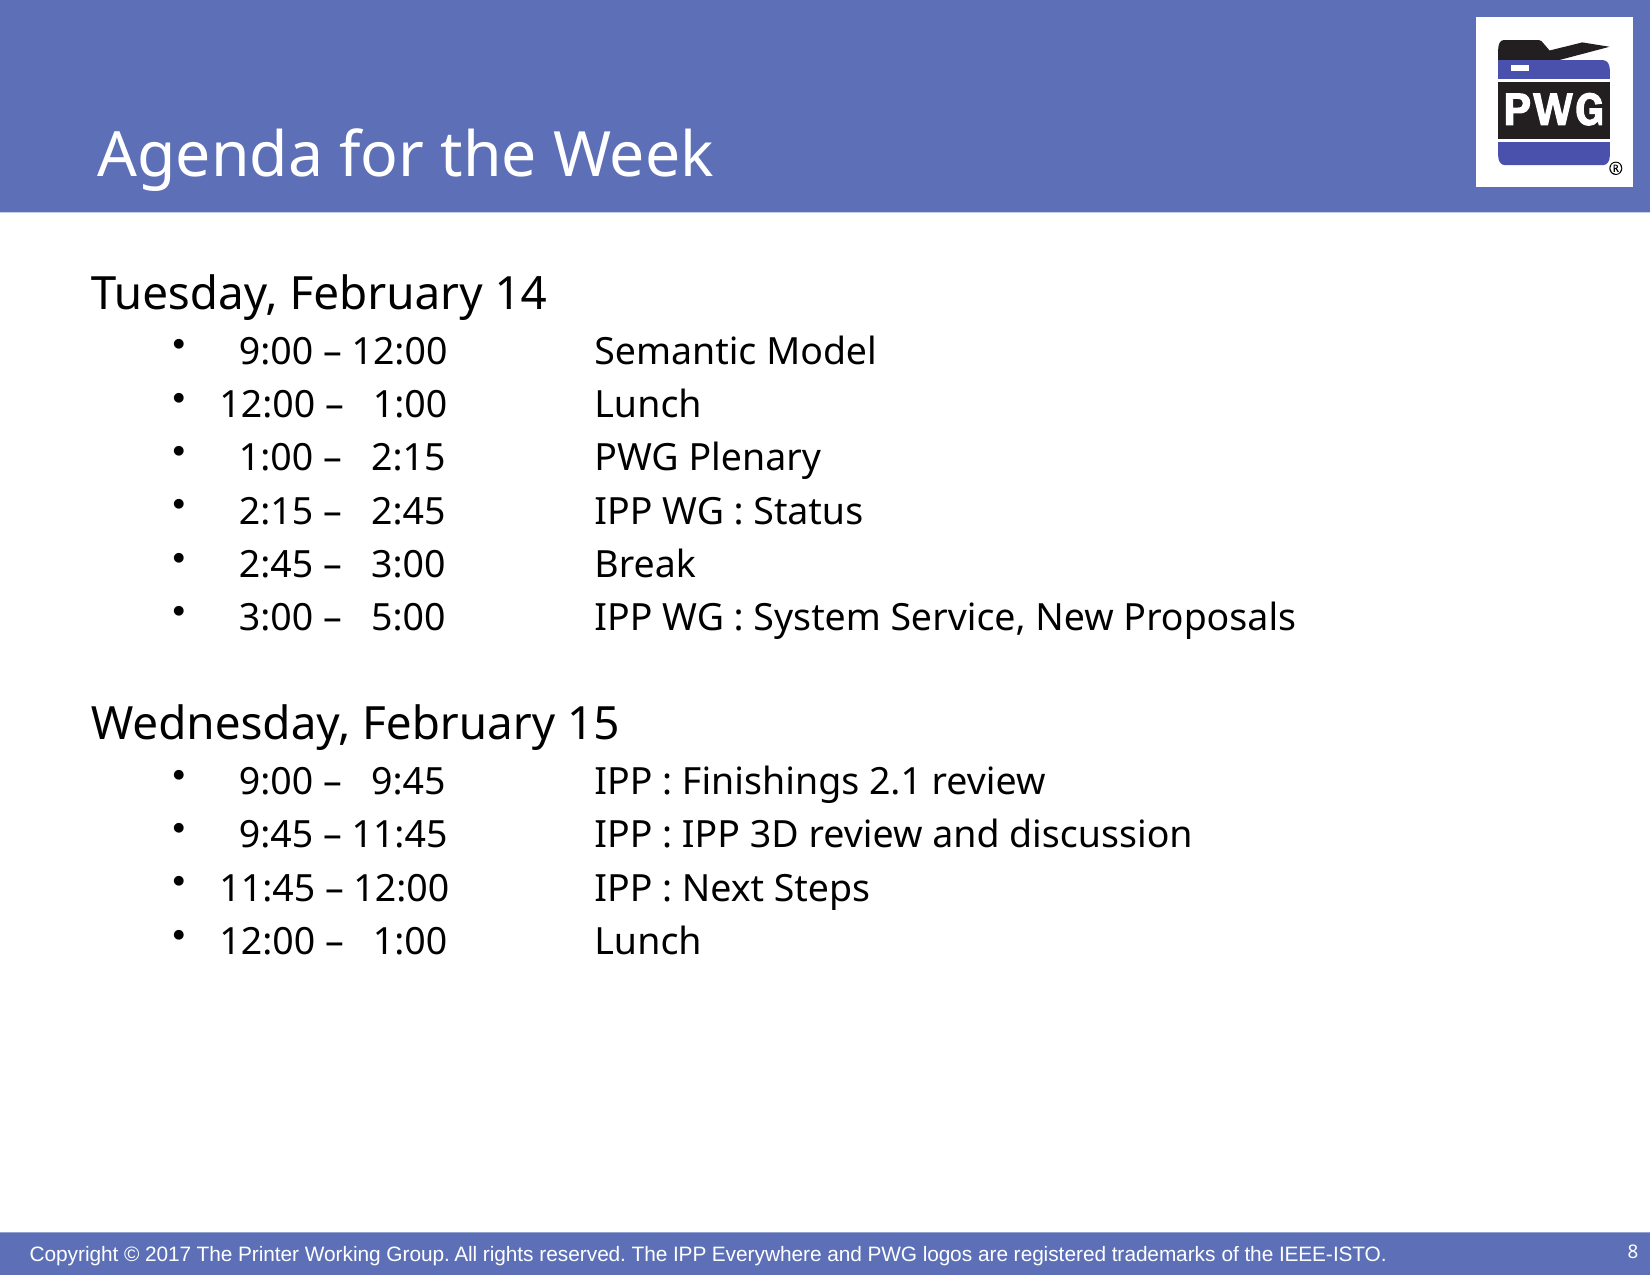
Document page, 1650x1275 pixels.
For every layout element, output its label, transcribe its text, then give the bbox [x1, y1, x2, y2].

list Tuesday, February 14 9:00 – 12:00 Semantic Model 12:00 – 1:00 Lunch 1:00 – 2:15 PWG Plenary 2:15 – 2:45 IPP WG : Status 2:45 – 3:00 Break 3:00 – 5:00 IPP WG : System Service, New Proposals Wednesday, February 15 9:00 – 9:45 IPP : Finishings 2.1 review 9:45 – 11:45 IPP : IPP 3D review and discussion 11:45 – 12:00 IPP : Next Steps 12:00 – 1:00 Lunch [82, 254, 1568, 1233]
title Agenda for the Week [82, 8, 1449, 198]
